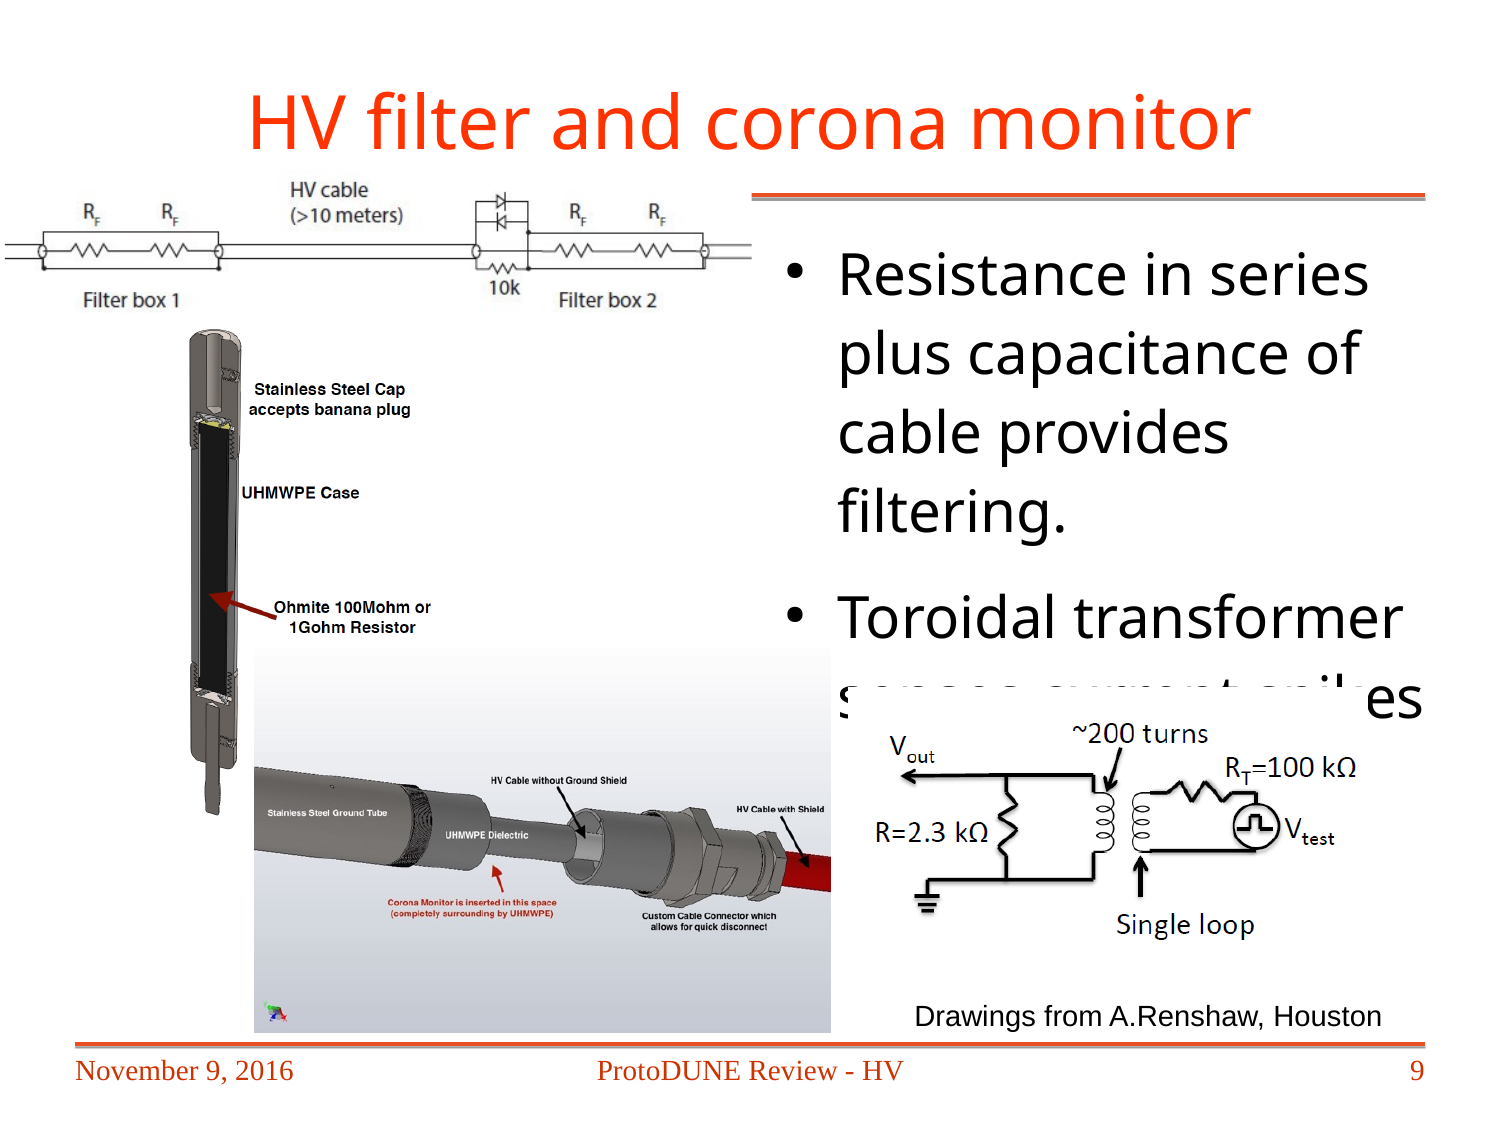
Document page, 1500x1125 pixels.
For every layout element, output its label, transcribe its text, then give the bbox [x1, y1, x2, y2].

list Resistance in series plus capacitance of cable provides filtering. Toroidal transformer senses current spikes [766, 232, 1426, 1002]
picture [848, 687, 1368, 957]
text_box Drawings from A.Renshaw, Houston [898, 991, 1401, 1042]
title HV filter and corona monitor [75, 44, 1425, 196]
picture [4, 161, 831, 1033]
